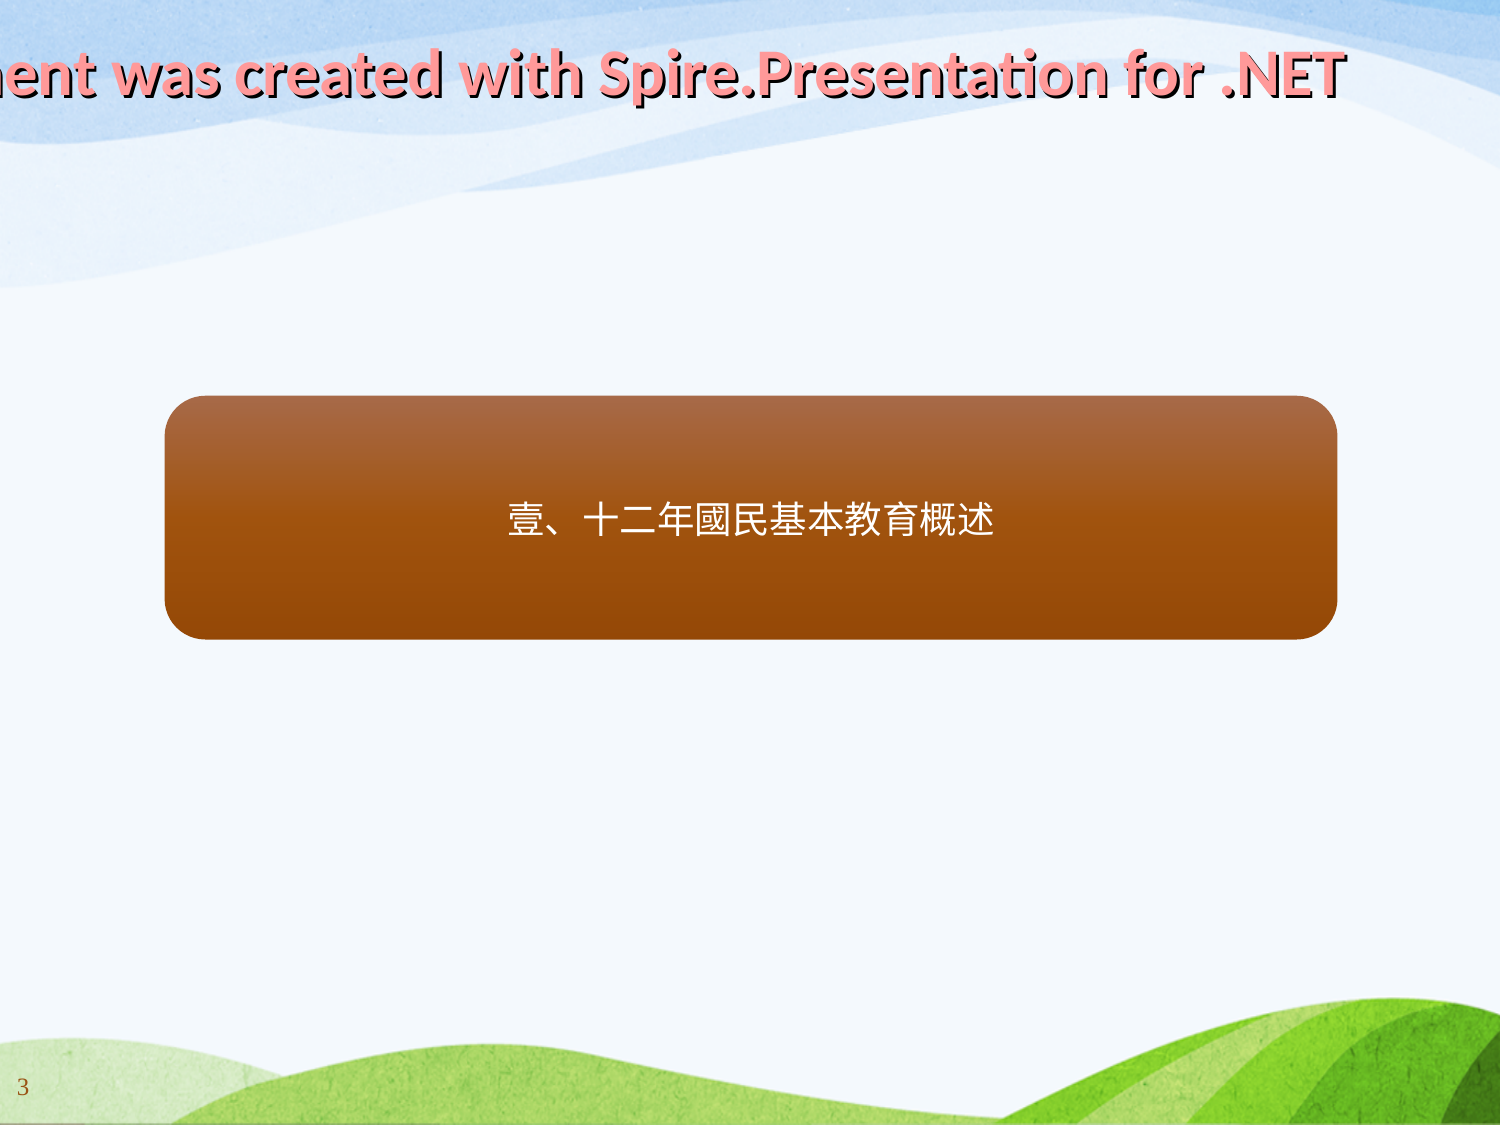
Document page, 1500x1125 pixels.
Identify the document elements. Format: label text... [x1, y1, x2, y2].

text_box [164, 597, 1338, 640]
picture [0, 0, 1500, 1125]
text_box 3 [2, 1068, 96, 1107]
text_box [164, 395, 1338, 441]
text_box 壹、十二年國民基本教育概述 [164, 441, 1338, 597]
